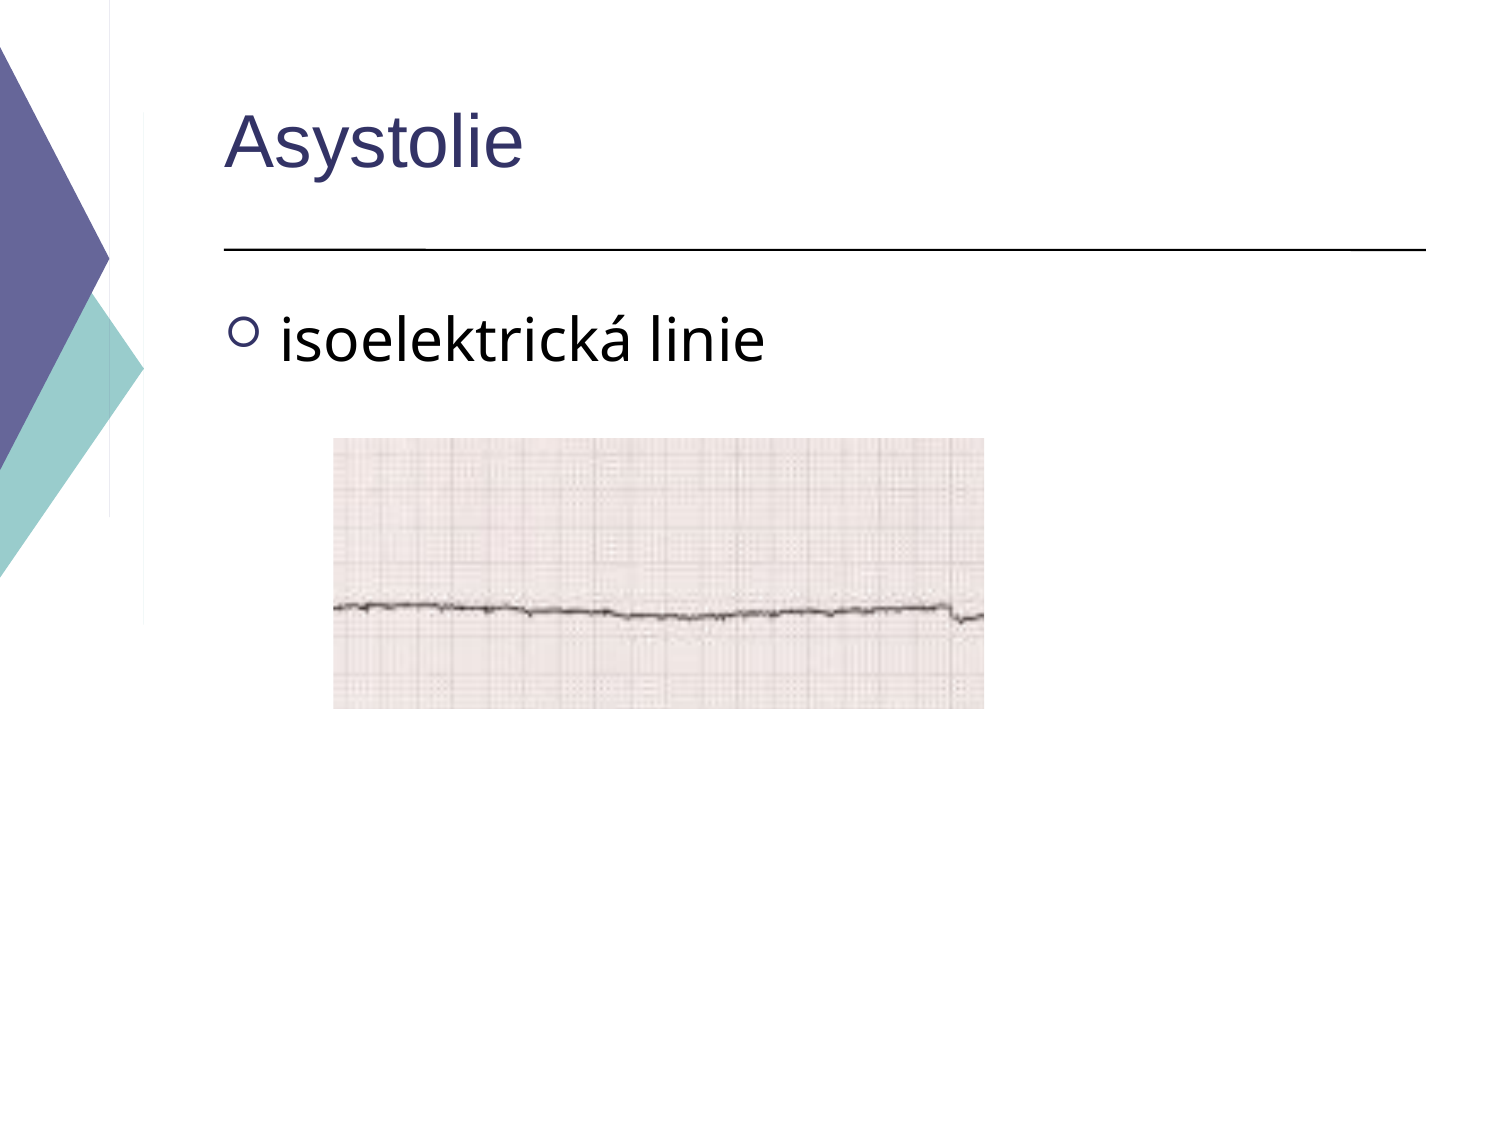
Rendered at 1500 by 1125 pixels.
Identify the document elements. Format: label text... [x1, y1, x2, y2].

picture [333, 438, 985, 709]
list isoelektrická linie [224, 299, 1425, 975]
title Asystolie [224, 41, 1425, 237]
